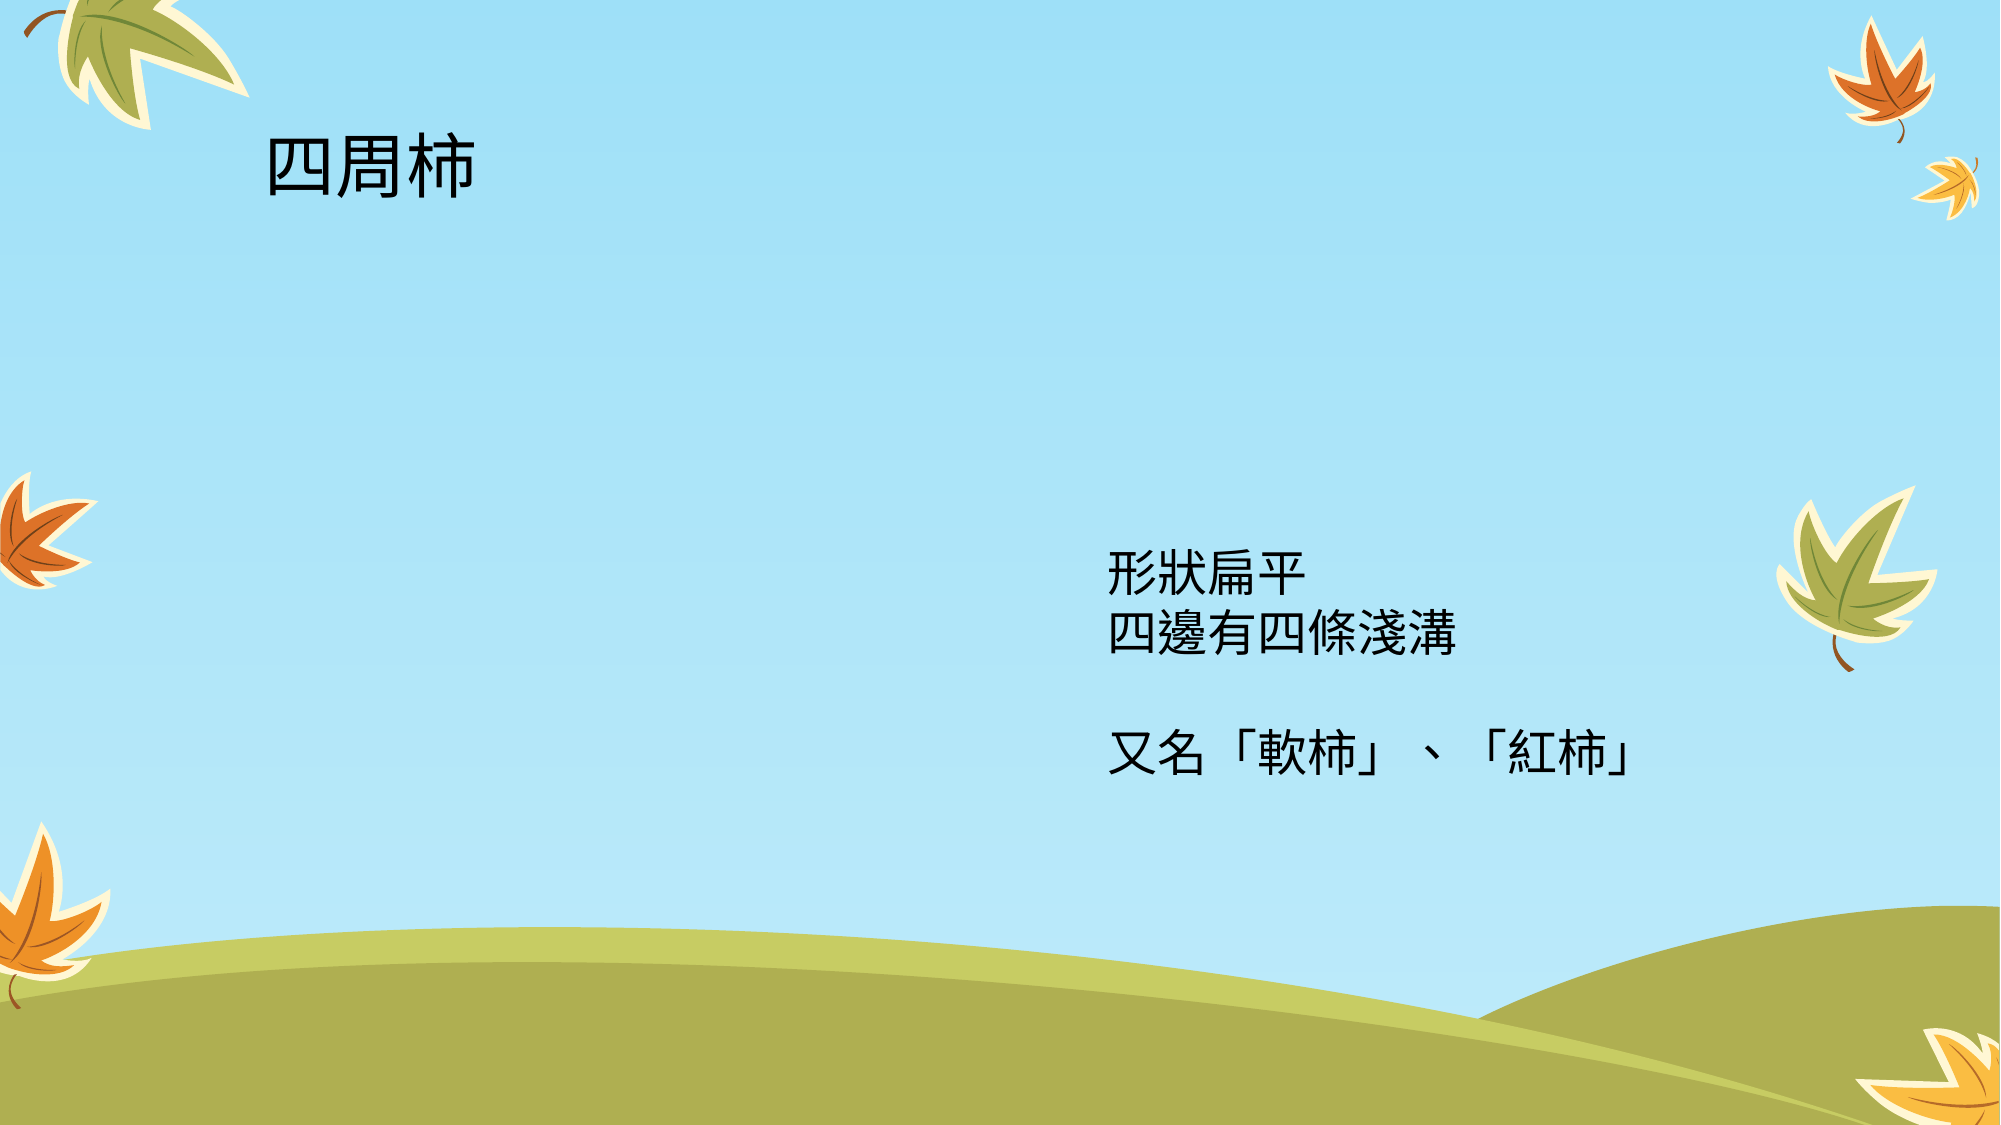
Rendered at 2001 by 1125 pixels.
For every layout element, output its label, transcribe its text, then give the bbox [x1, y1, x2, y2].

text_box 形狀扁平 四邊有四條淺溝 又名「軟柿」、「紅柿」 [1092, 533, 1749, 792]
title 四周柿 [249, 12, 1749, 216]
